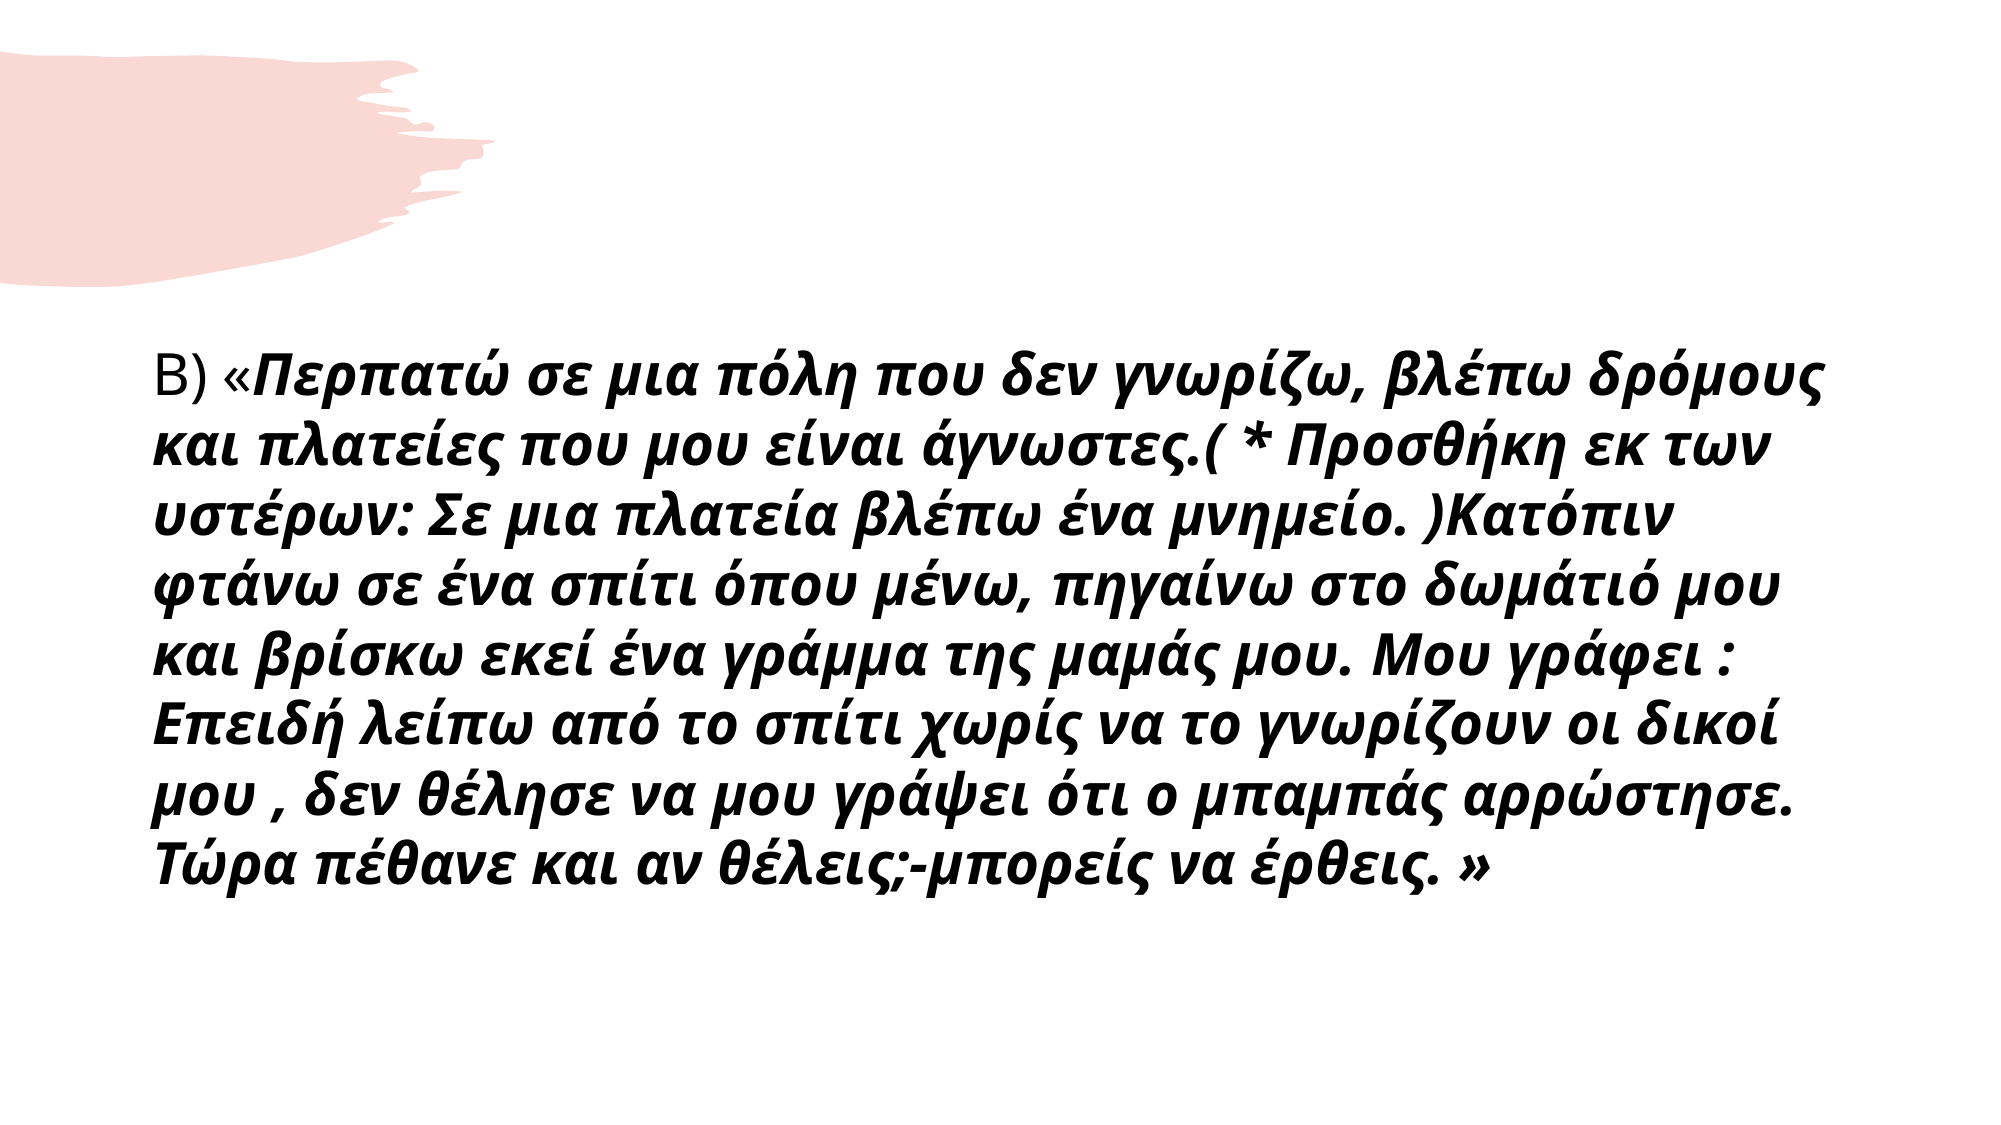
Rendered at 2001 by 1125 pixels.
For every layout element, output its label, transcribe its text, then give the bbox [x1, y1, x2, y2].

list Β) «Περπατώ σε µια πόλη που δεν γνωρίζω, βλέπω δρόµους και πλατείες που µου είναι άγνωστες.( * Προσθήκη εκ των υστέρων: Σε µια πλατεία βλέπω ένα µνηµείο. )Κατόπιν φτάνω σε ένα σπίτι όπου µένω, πηγαίνω στο δωµάτιό µου και βρίσκω εκεί ένα γράµµα της µαµάς µου. Μου γράφει : Επειδή λείπω από το σπίτι χωρίς να το γνωρίζουν οι δικοί µου , δεν θέλησε να µου γράψει ότι ο µπαµπάς αρρώστησε. Τώρα πέθανε και αν θέλεις;-µπορείς να έρθεις. » [137, 329, 1863, 1013]
